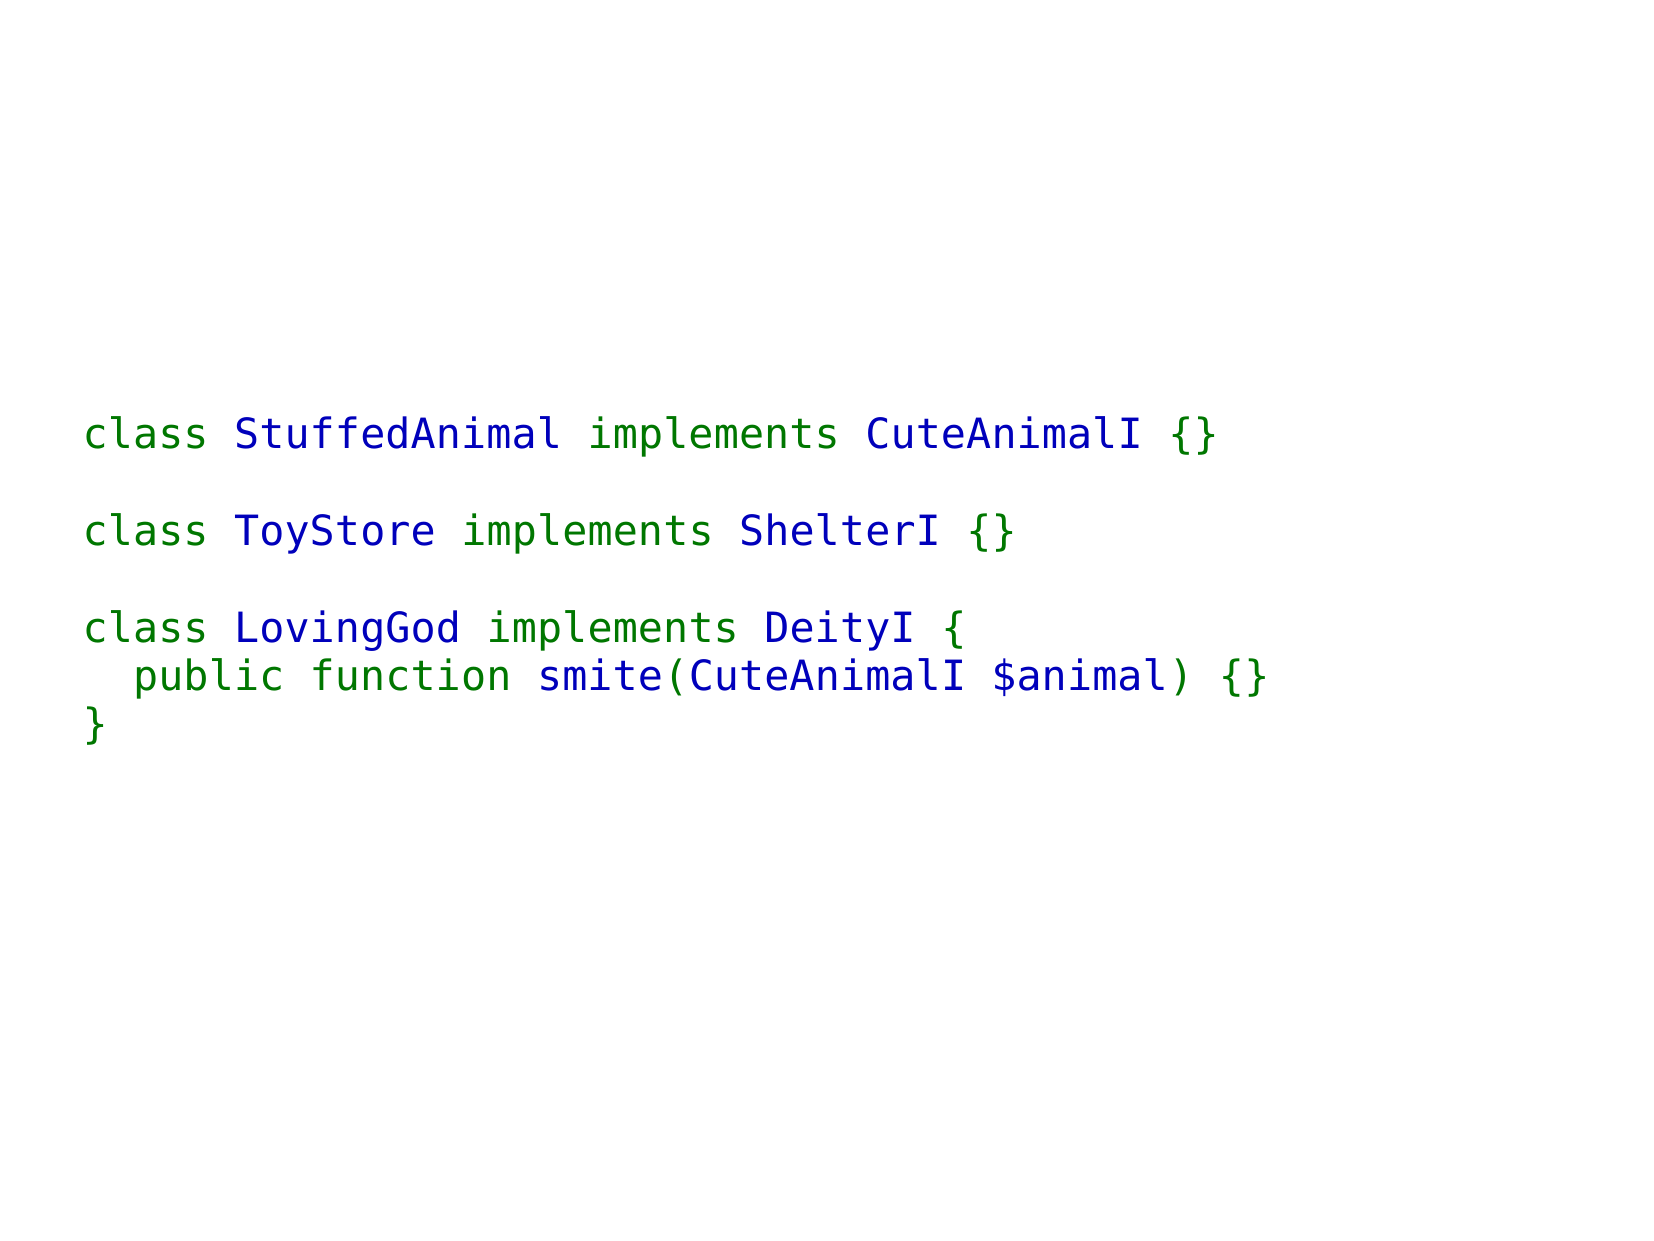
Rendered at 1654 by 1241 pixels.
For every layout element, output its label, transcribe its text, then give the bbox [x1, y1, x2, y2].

subtitle class StuffedAnimal implements CuteAnimalI {} class ToyStore implements ShelterI {} class LovingGod implements DeityI { public function smite(CuteAnimalI $animal) {} } [82, 49, 1571, 1109]
